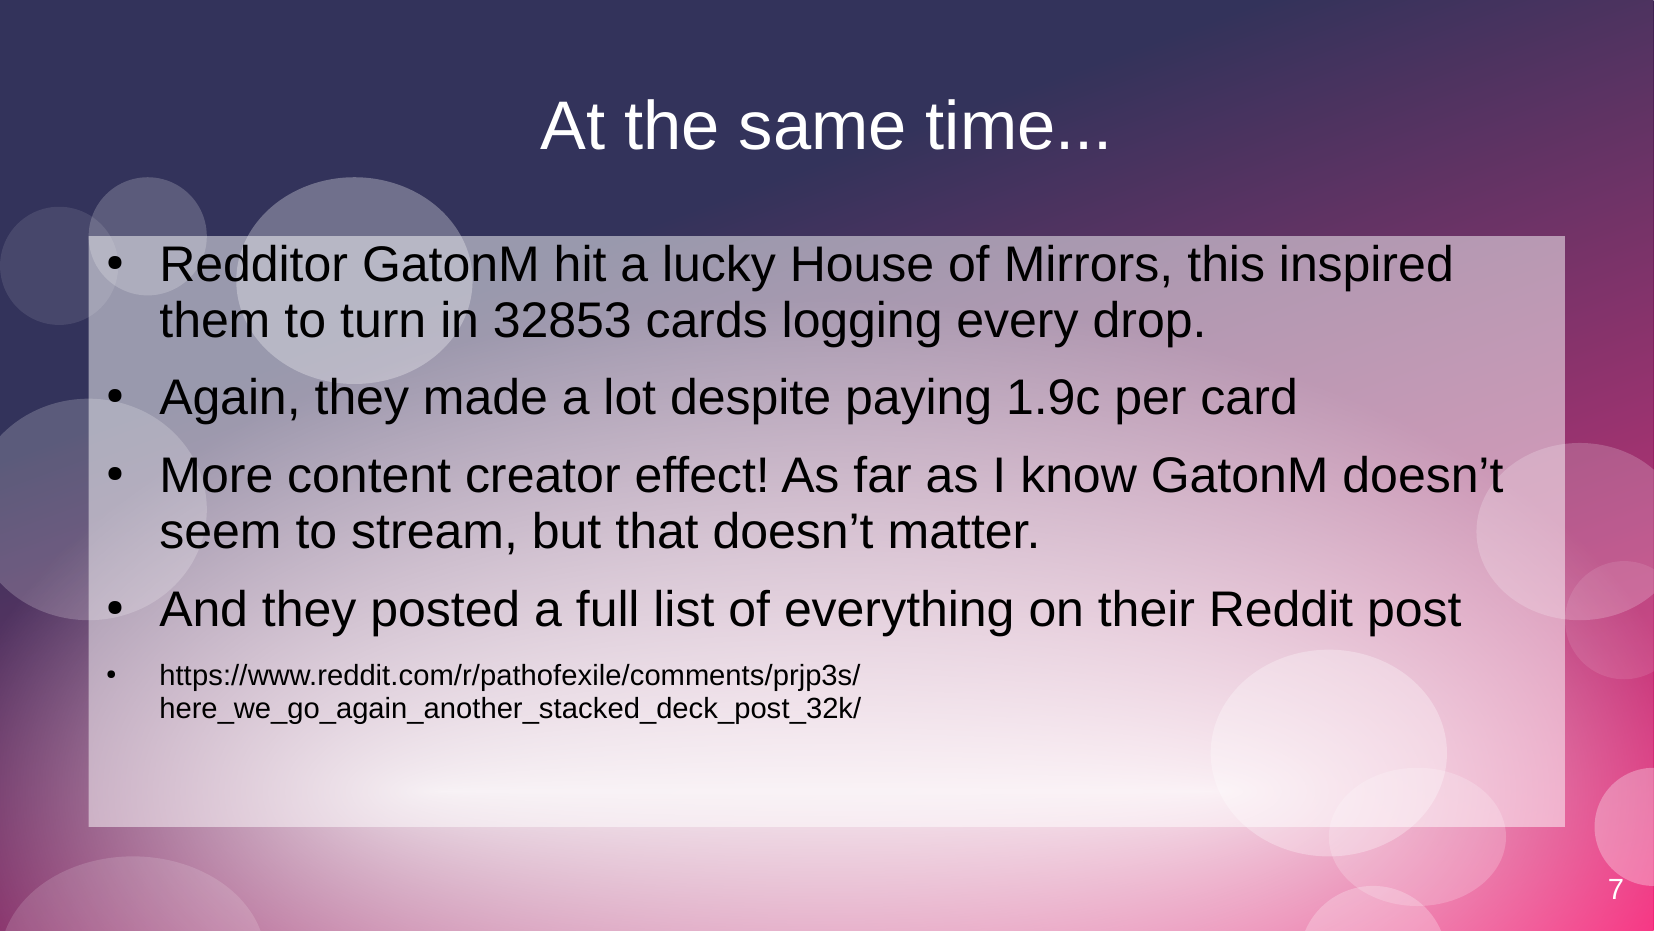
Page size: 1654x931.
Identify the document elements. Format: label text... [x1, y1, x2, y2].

title At the same time... [88, 44, 1565, 207]
list Redditor GatonM hit a lucky House of Mirrors, this inspired them to turn in 32853 cards logging every drop. Again, they made a lot despite paying 1.9c per card More content creator effect! As far as I know GatonM doesn’t seem to stream, but that doesn’t matter. And they posted a full list of everything on their Reddit post https://www.reddit.com/r/pathofexile/comments/prjp3s/here_we_go_again_another_stacked_deck_post_32k/ [88, 236, 1565, 827]
